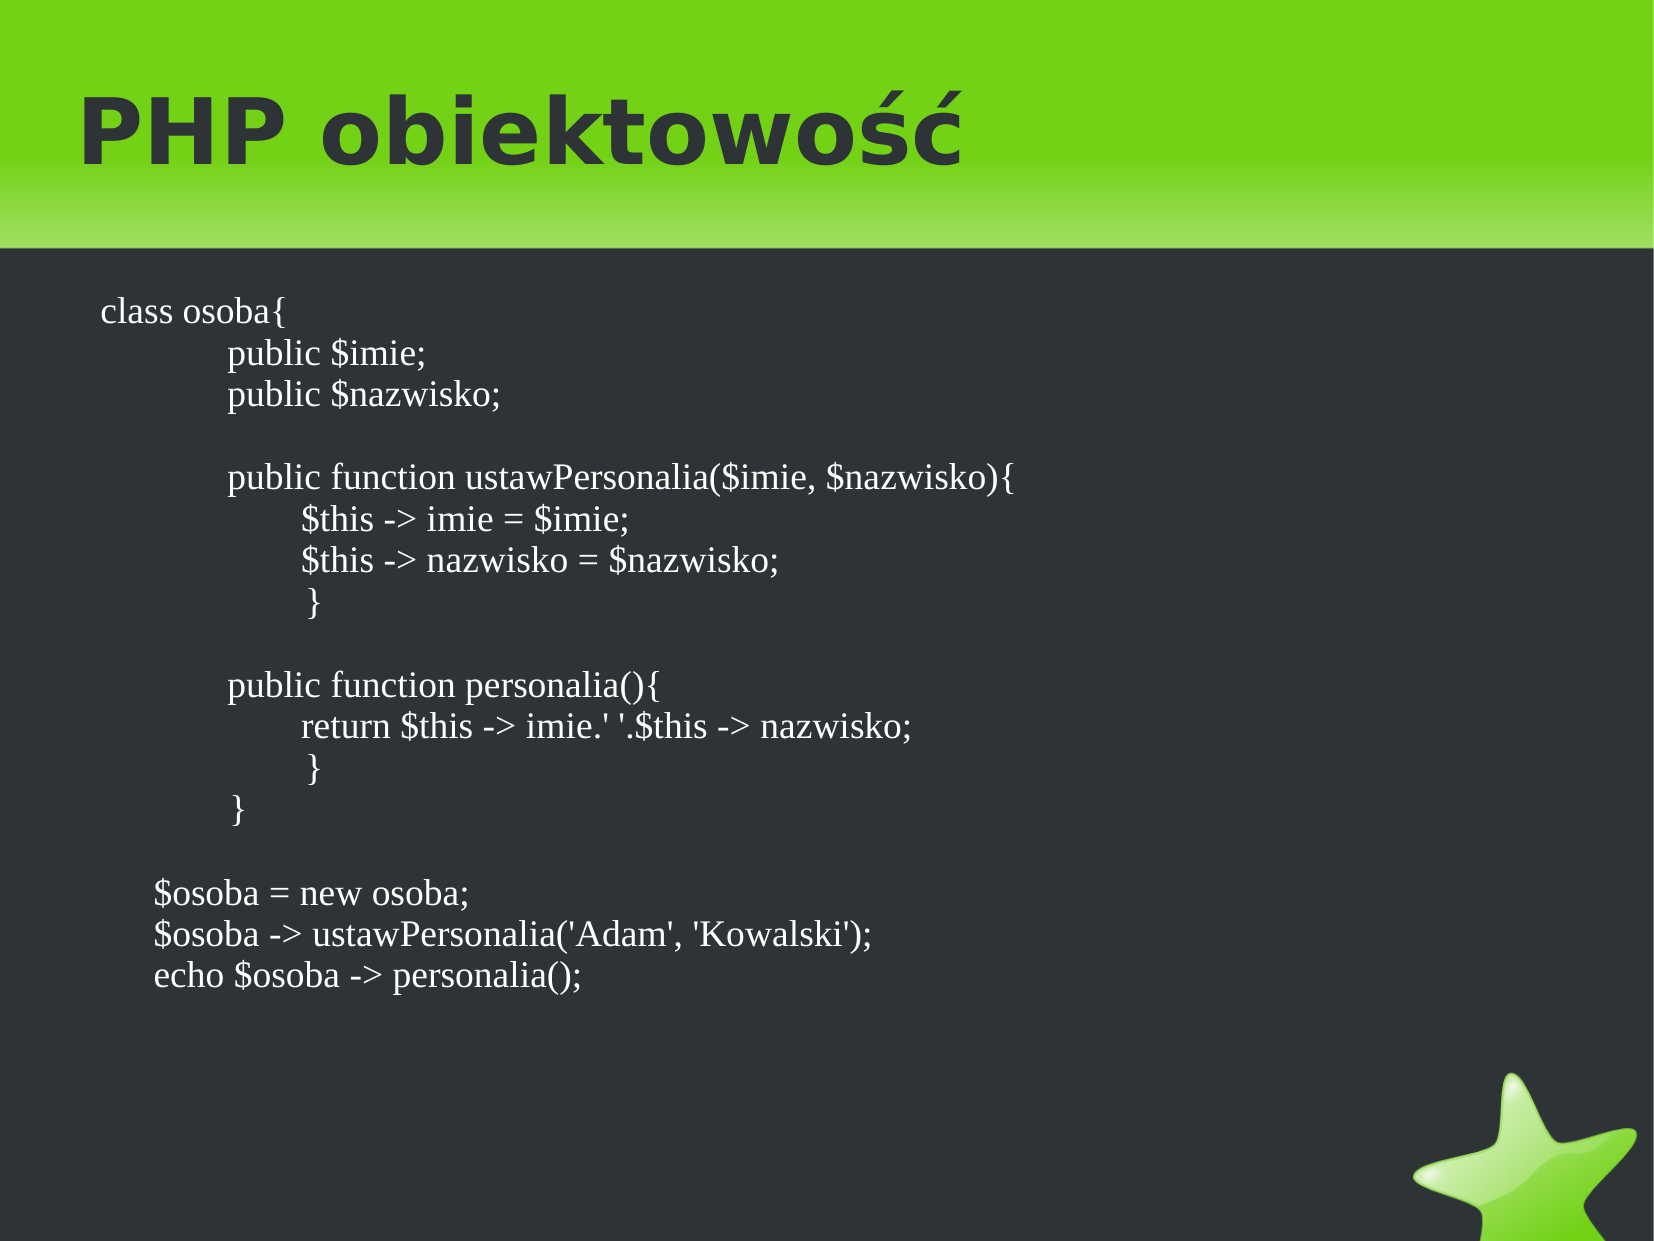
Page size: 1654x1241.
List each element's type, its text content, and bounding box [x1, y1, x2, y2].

picture [0, 0, 1654, 1241]
list class osoba{ public $imie; public $nazwisko; public function ustawPersonalia($imie, $nazwisko){ $this -> imie = $imie; $this -> nazwisko = $nazwisko; } public function personalia(){ return $this -> imie.' '.$this -> nazwisko; } } $osoba = new osoba; $osoba -> ustawPersonalia('Adam', 'Kowalski'); echo $osoba -> personalia(); [82, 290, 1571, 1175]
title PHP obiektowość [76, 36, 1565, 229]
